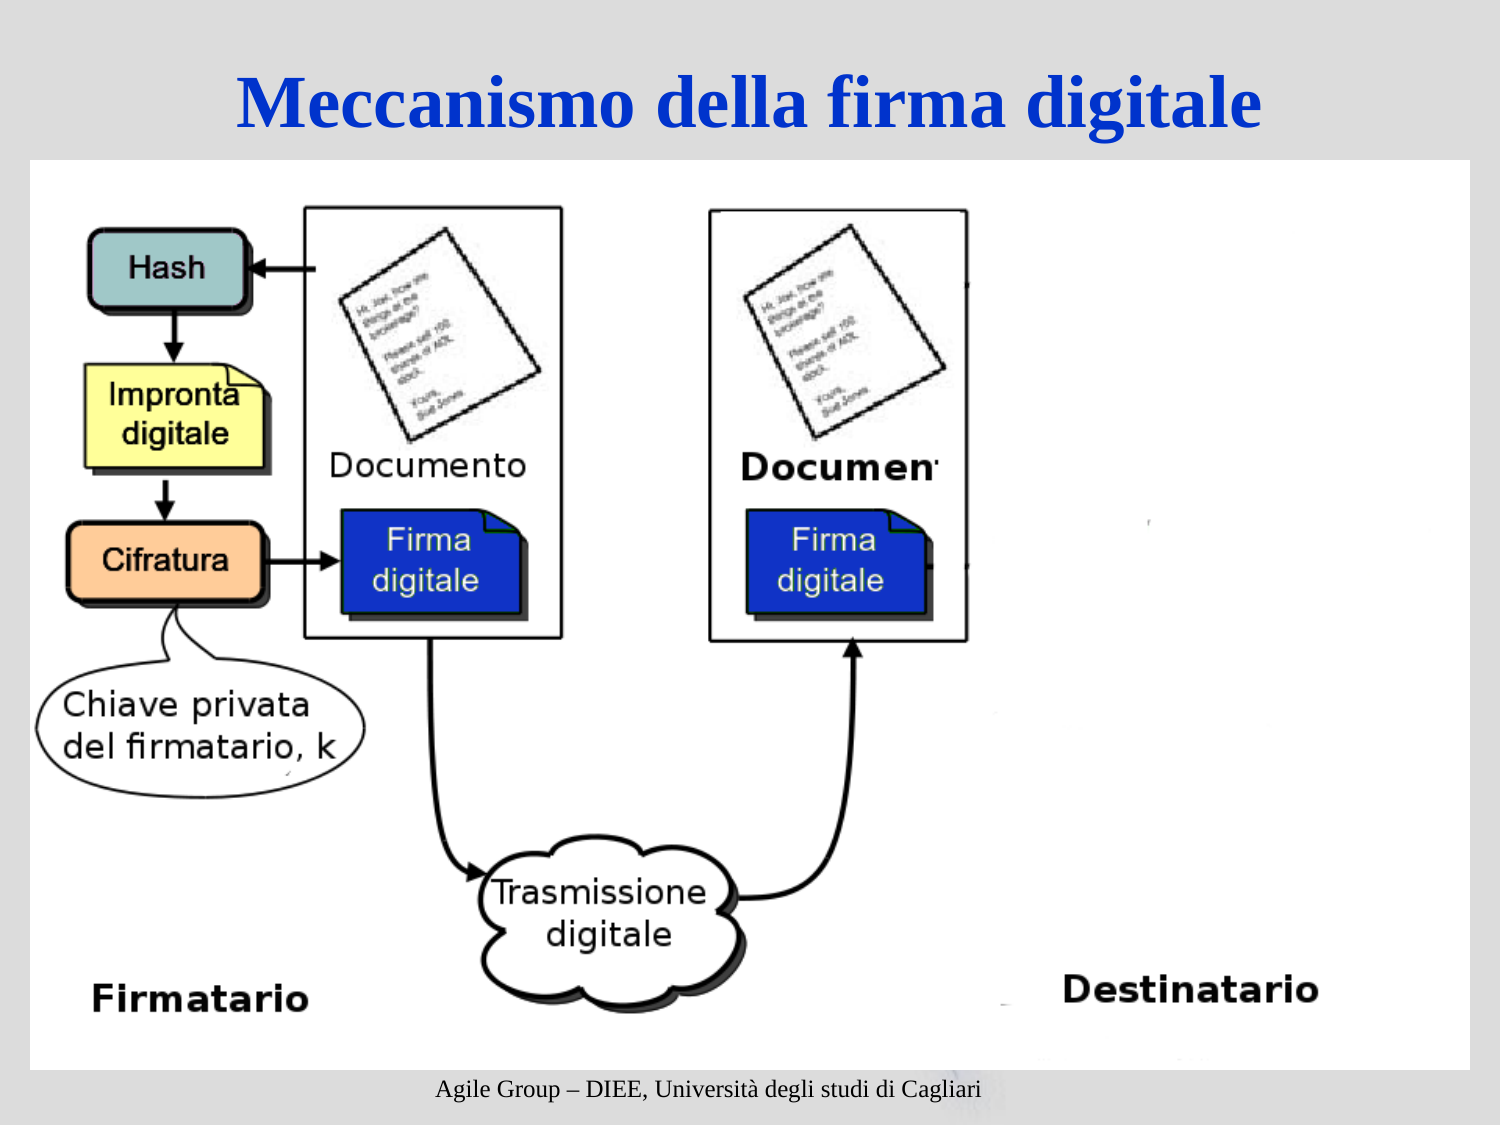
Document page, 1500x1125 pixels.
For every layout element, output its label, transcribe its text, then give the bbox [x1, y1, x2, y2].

picture [0, 0, 1500, 1125]
title Meccanismo della firma digitale [112, 8, 1388, 160]
